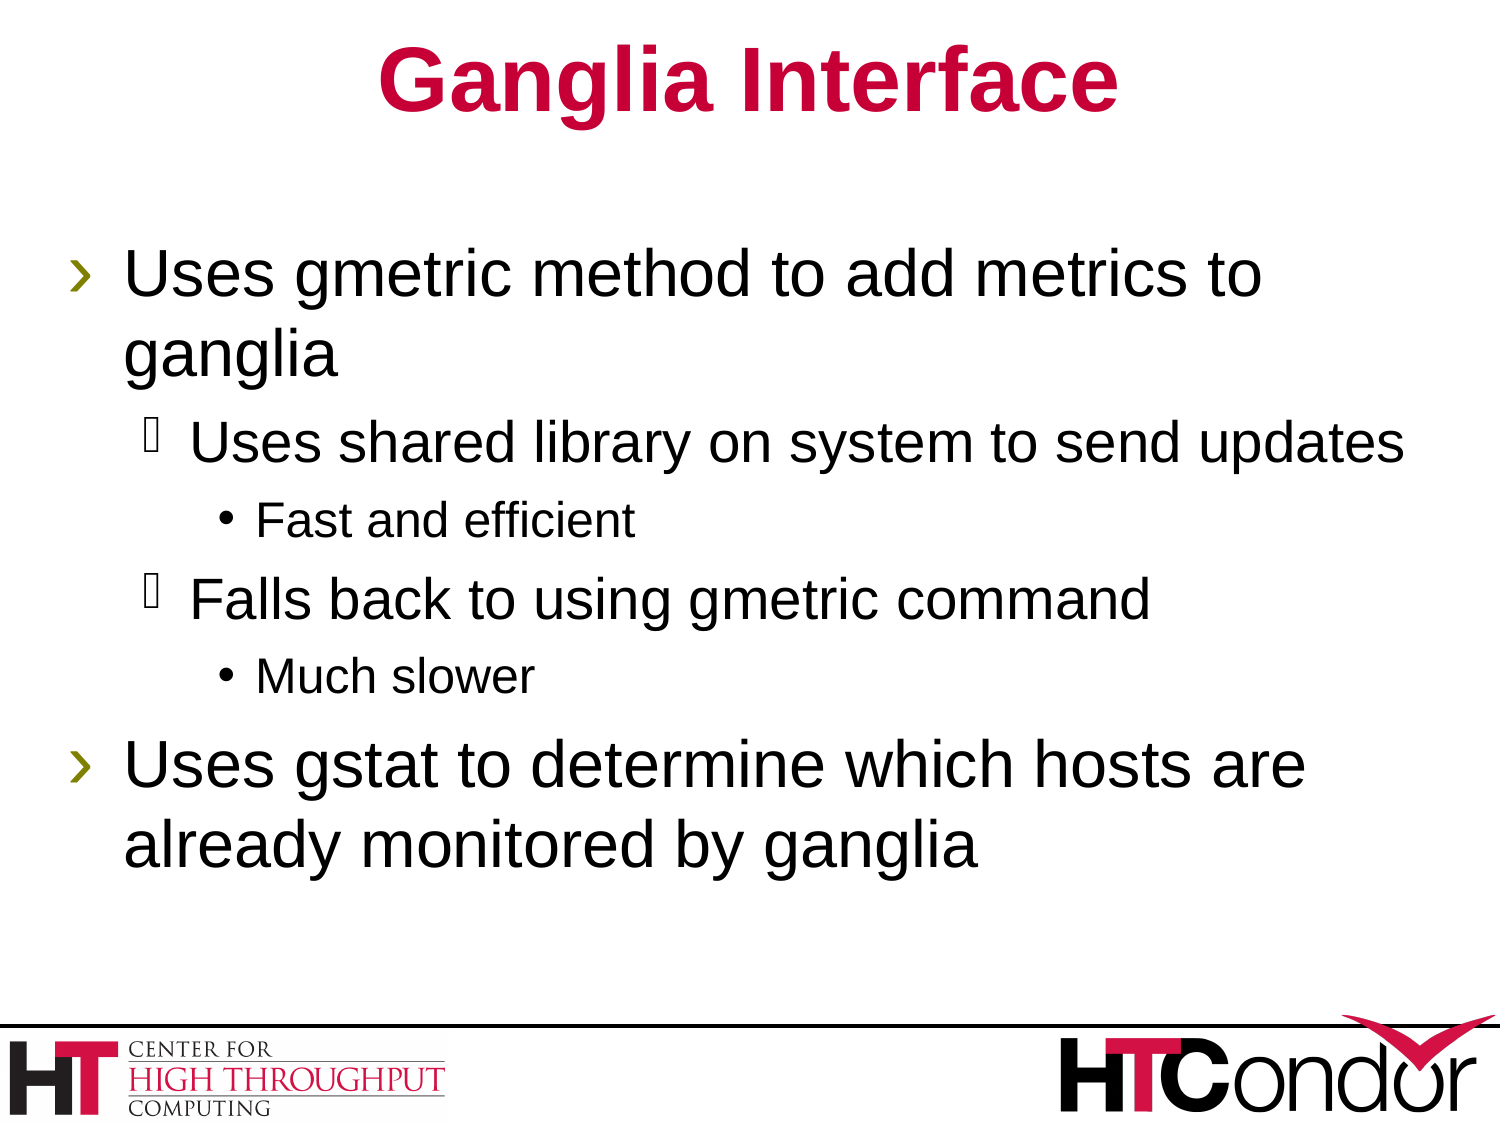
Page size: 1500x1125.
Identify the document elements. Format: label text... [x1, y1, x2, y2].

picture [0, 1029, 454, 1125]
list Uses gmetric method to add metrics to ganglia Uses shared library on system to send updates Fast and efficient Falls back to using gmetric command Much slower Uses gstat to determine which hosts are already monitored by ganglia [52, 222, 1431, 916]
title Ganglia Interface [0, 0, 1500, 150]
picture [1055, 1014, 1500, 1119]
